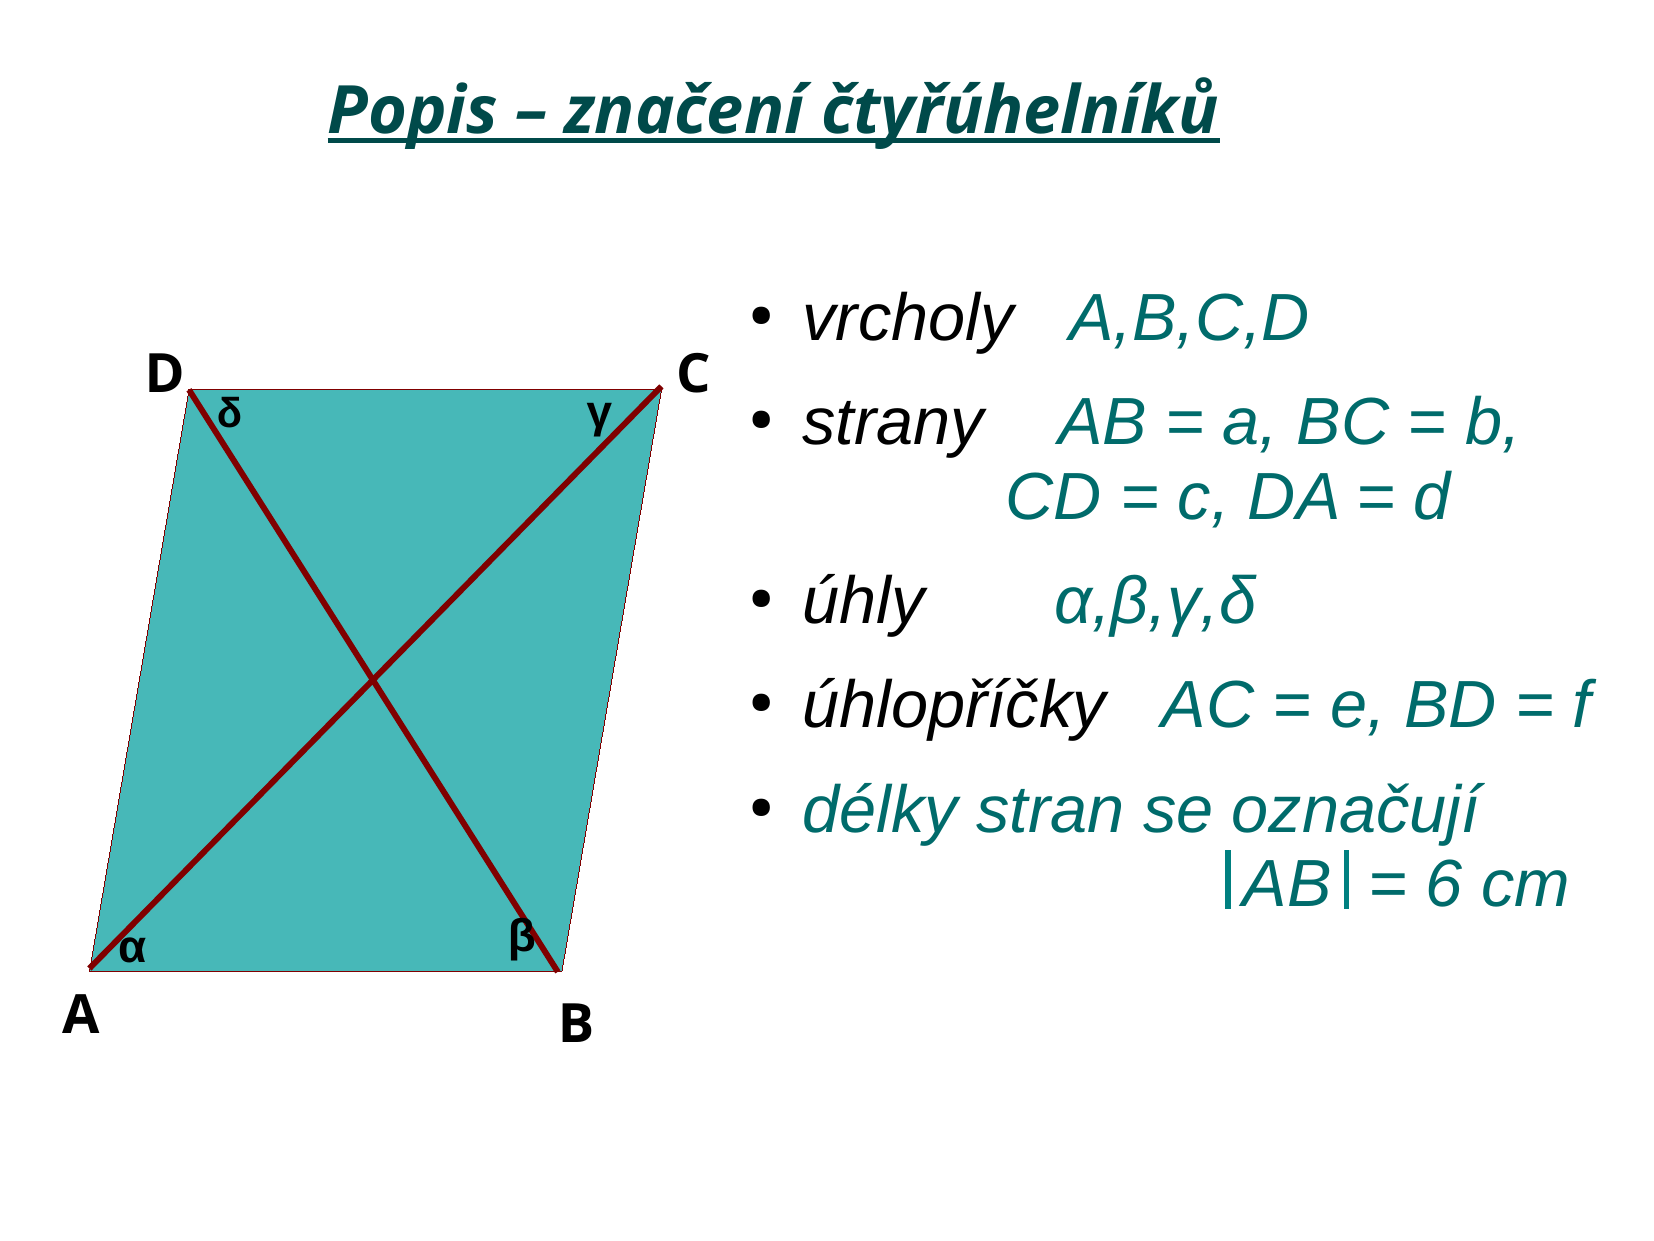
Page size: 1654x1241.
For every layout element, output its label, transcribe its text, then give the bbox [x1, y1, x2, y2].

text_box D [129, 327, 199, 426]
text_box [378, 461, 650, 909]
text_box [241, 389, 582, 674]
text_box [98, 465, 368, 921]
title Popis – značení čtyřúhelníků [82, 49, 1465, 166]
text_box A [47, 996, 102, 1067]
text_box γ [515, 386, 650, 461]
text_box [650, 393, 661, 457]
text_box B [543, 977, 603, 1099]
text_box β [437, 909, 576, 984]
text_box C [661, 327, 725, 426]
text_box [142, 686, 513, 972]
list vrcholy A,B,C,D strany AB = a, BC = b, CD = c, DA = d úhly α,β,γ,δ úhlopříčky AC = e, BD = f délky stran se označují AB = 6 cm [731, 279, 1624, 1099]
text_box α [47, 921, 187, 996]
text_box δ [145, 389, 284, 465]
